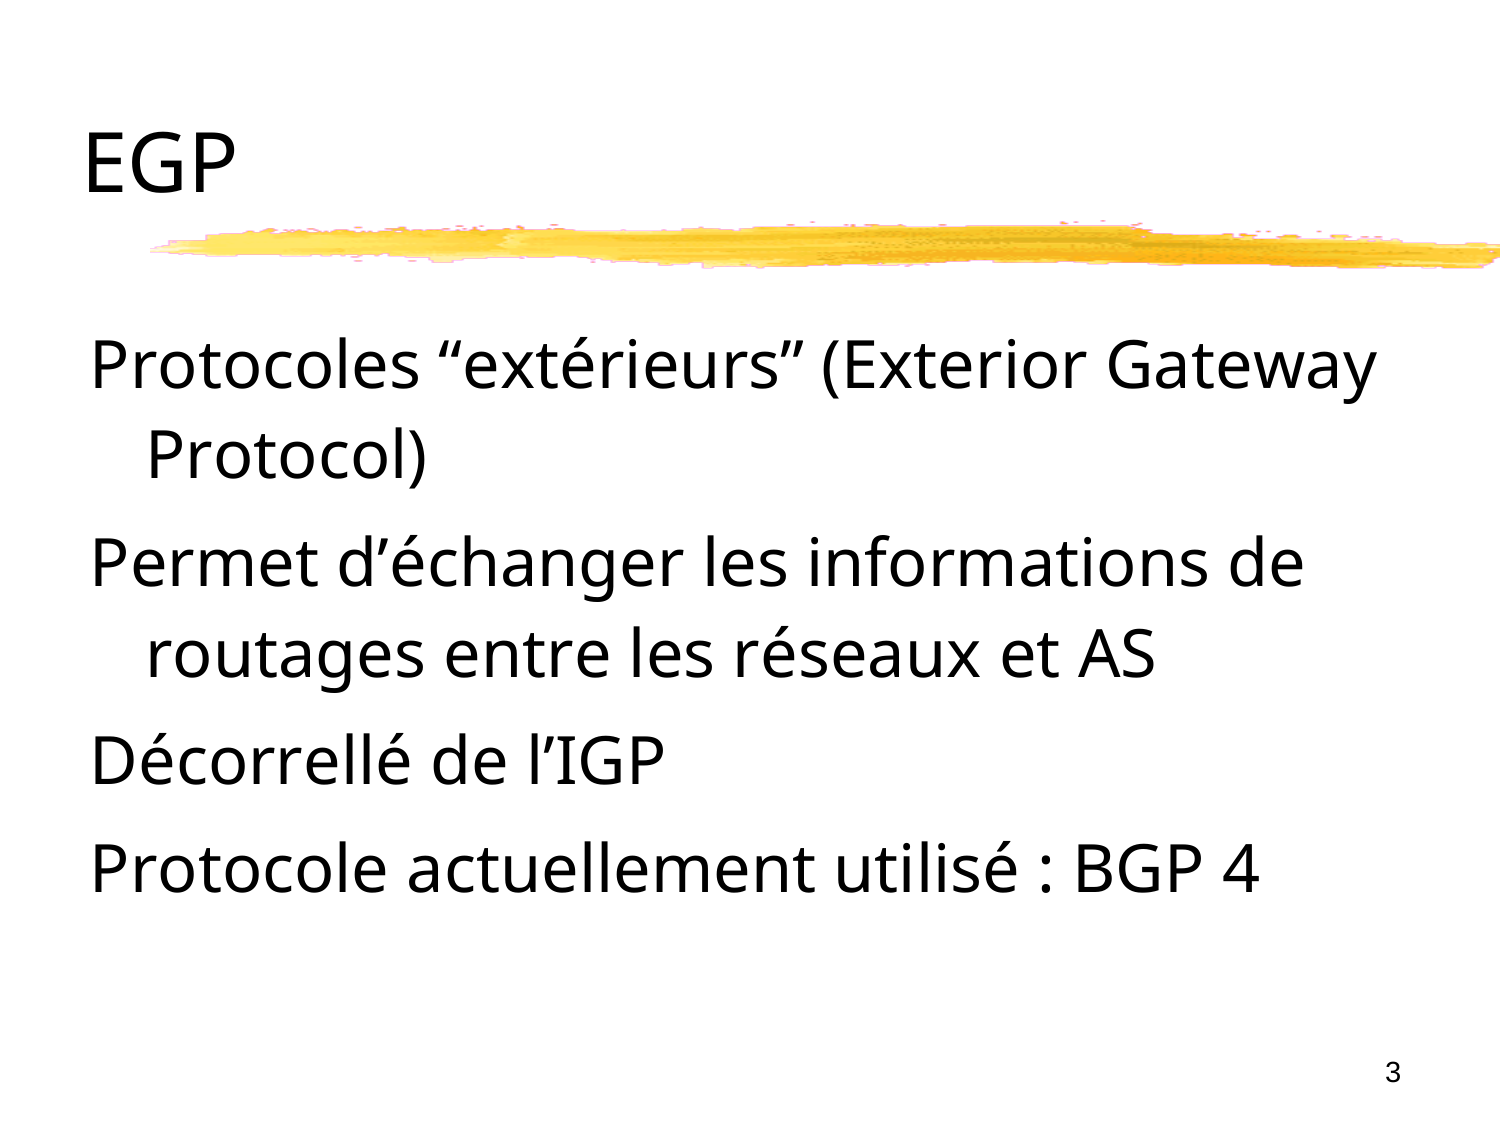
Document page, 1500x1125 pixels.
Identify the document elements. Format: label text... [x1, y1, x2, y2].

picture [150, 215, 1500, 279]
title EGP [66, 37, 1342, 225]
list Protocoles “extérieurs” (Exterior Gateway Protocol) Permet d’échanger les informations de routages entre les réseaux et AS Décorrellé de l’IGP Protocole actuellement utilisé : BGP 4 [74, 309, 1417, 995]
